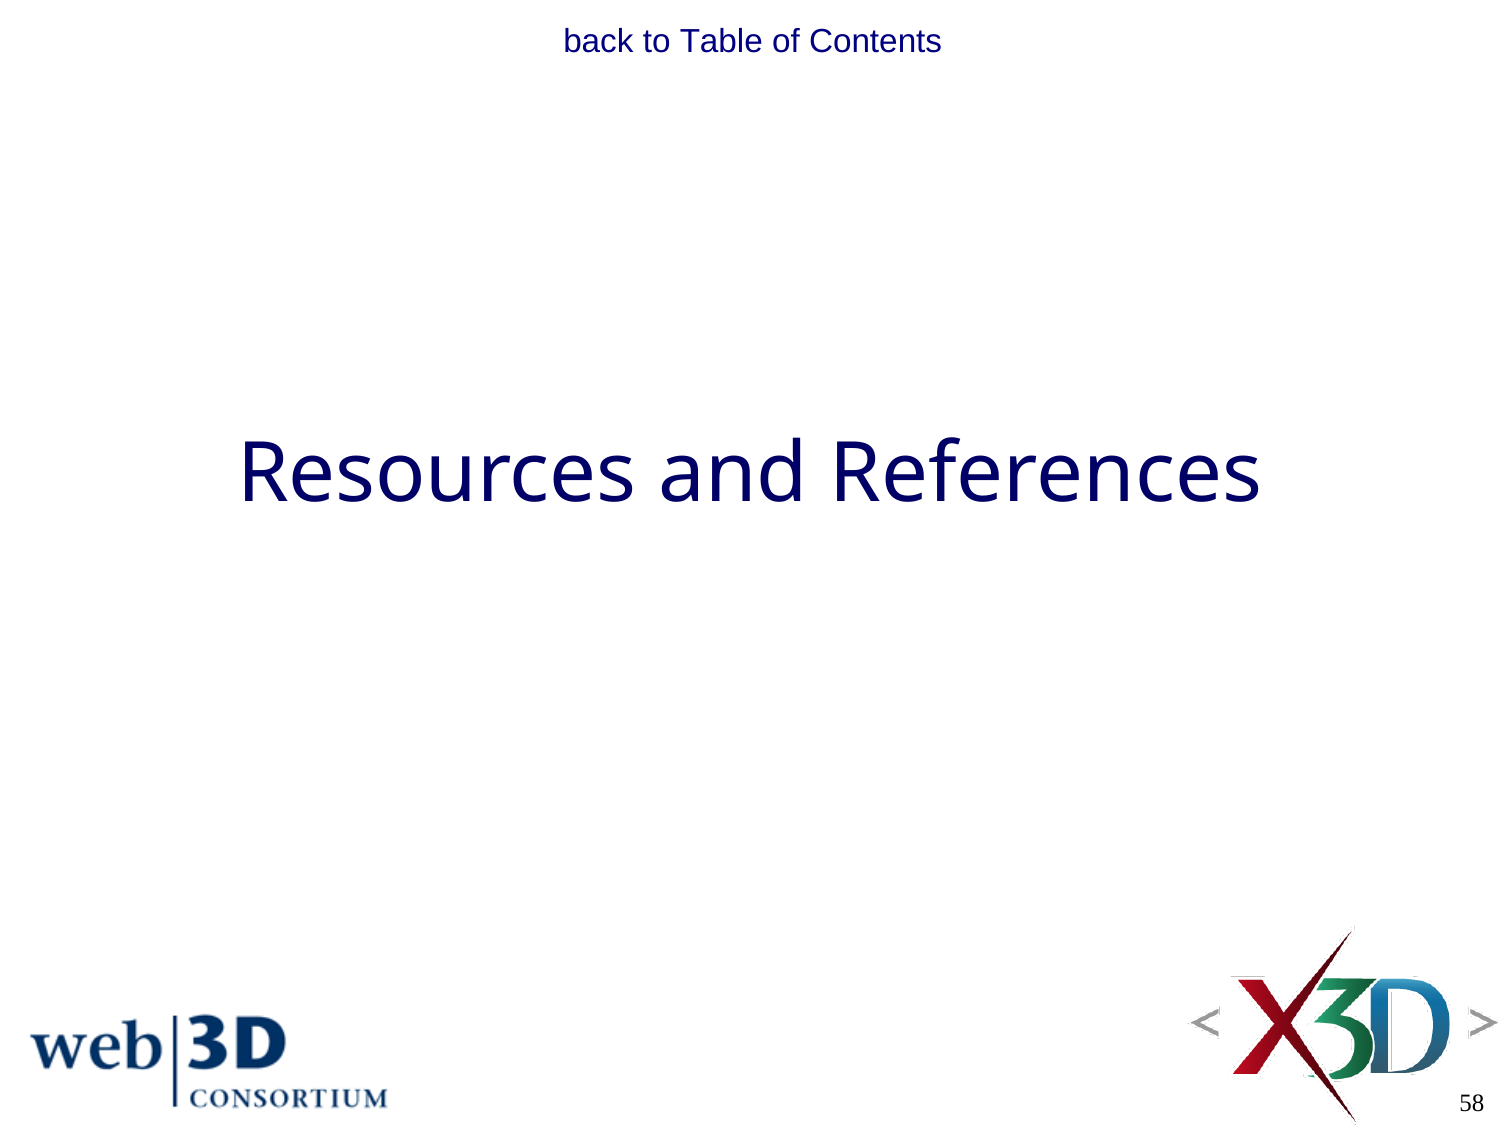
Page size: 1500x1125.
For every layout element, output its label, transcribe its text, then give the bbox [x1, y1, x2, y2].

picture [1187, 926, 1500, 1125]
text_box back to Table of Contents [548, 14, 958, 68]
title Resources and References [112, 374, 1388, 563]
picture [12, 998, 413, 1118]
